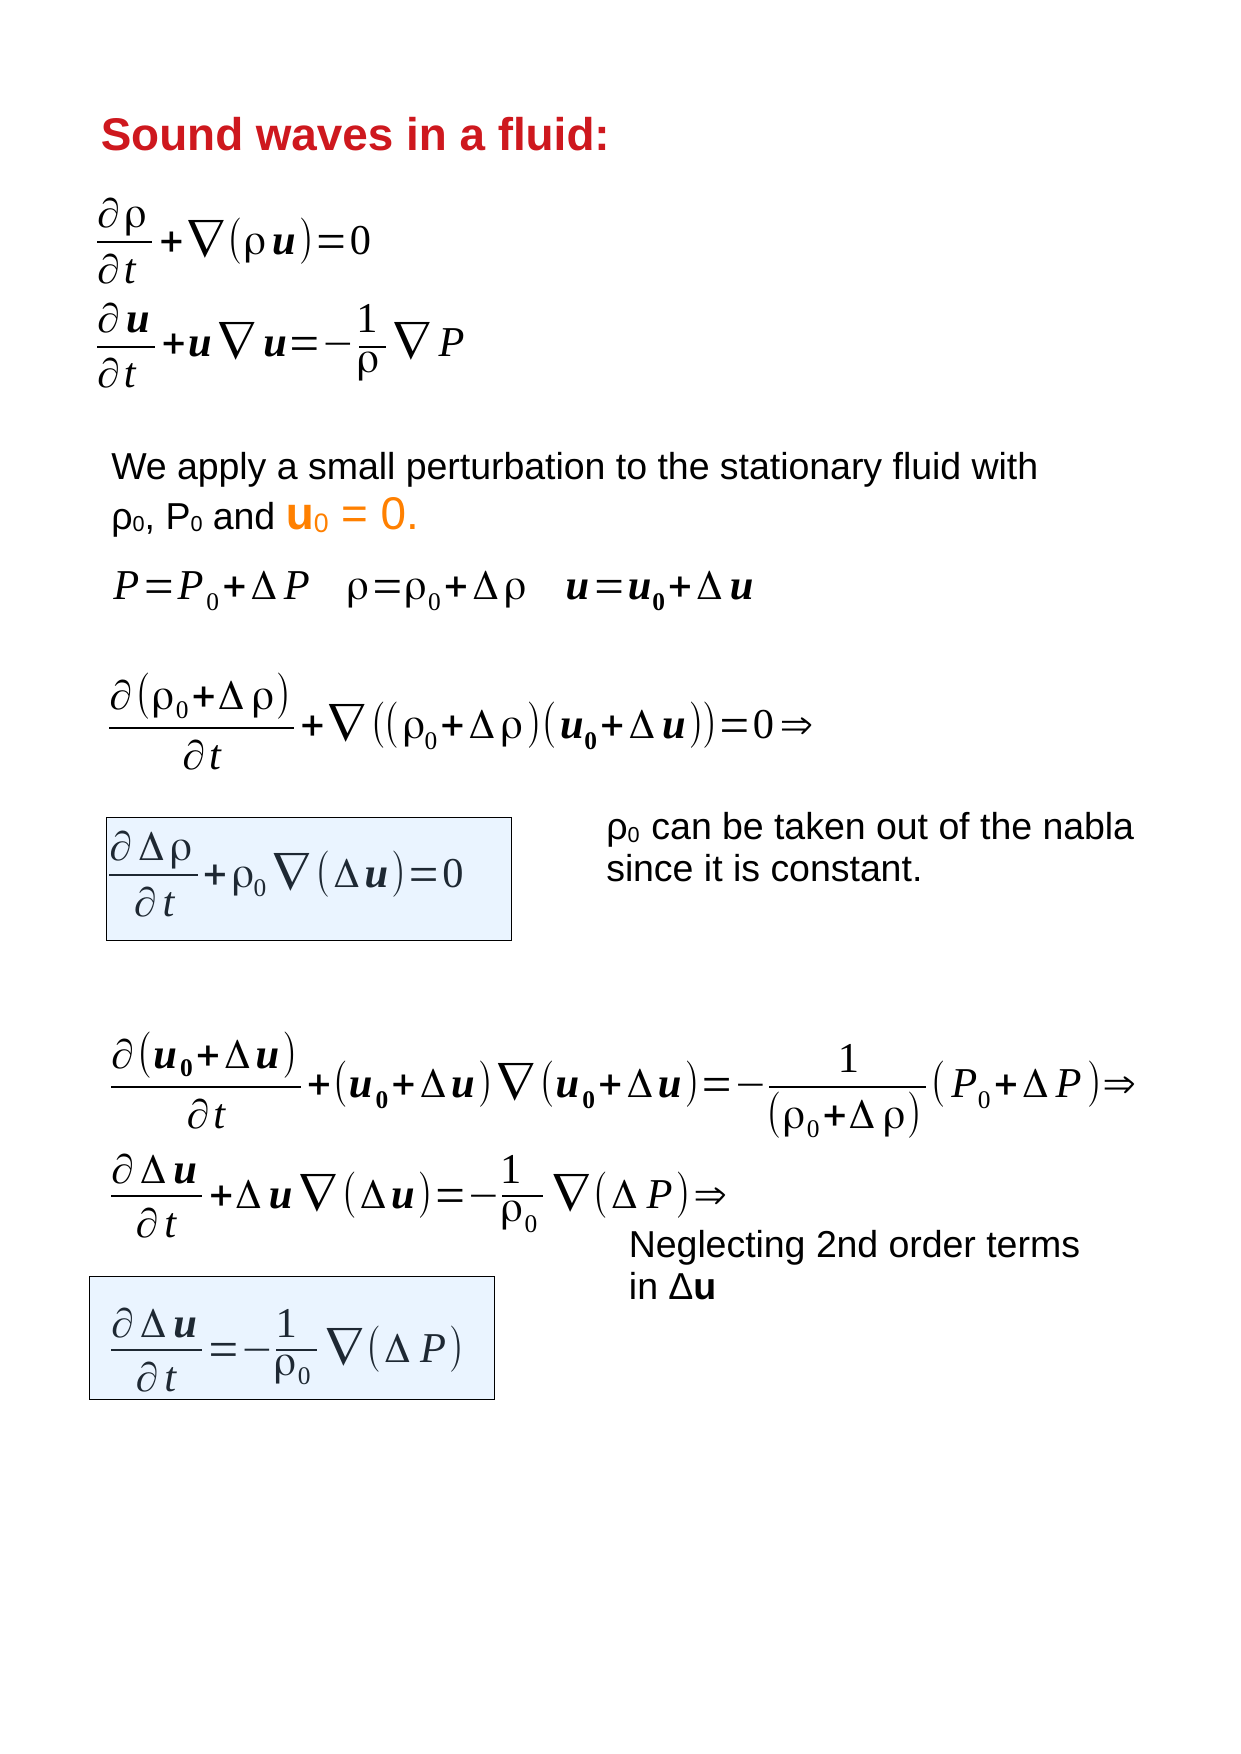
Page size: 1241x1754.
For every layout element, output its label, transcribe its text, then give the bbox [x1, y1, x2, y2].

text_box ρ0 can be taken out of the nabla since it is constant. [591, 798, 1225, 952]
chart [98, 669, 824, 926]
chart [86, 196, 477, 397]
text_box [106, 817, 512, 941]
text_box Sound waves in a fluid: [86, 101, 1016, 168]
text_box We apply a small perturbation to the stationary fluid with ρ0, P0 and u0 = 0. [96, 438, 1089, 562]
chart [99, 1027, 1148, 1400]
chart [99, 561, 765, 616]
text_box [89, 1276, 495, 1400]
text_box Neglecting 2nd order terms in Δu [614, 1215, 1107, 1343]
